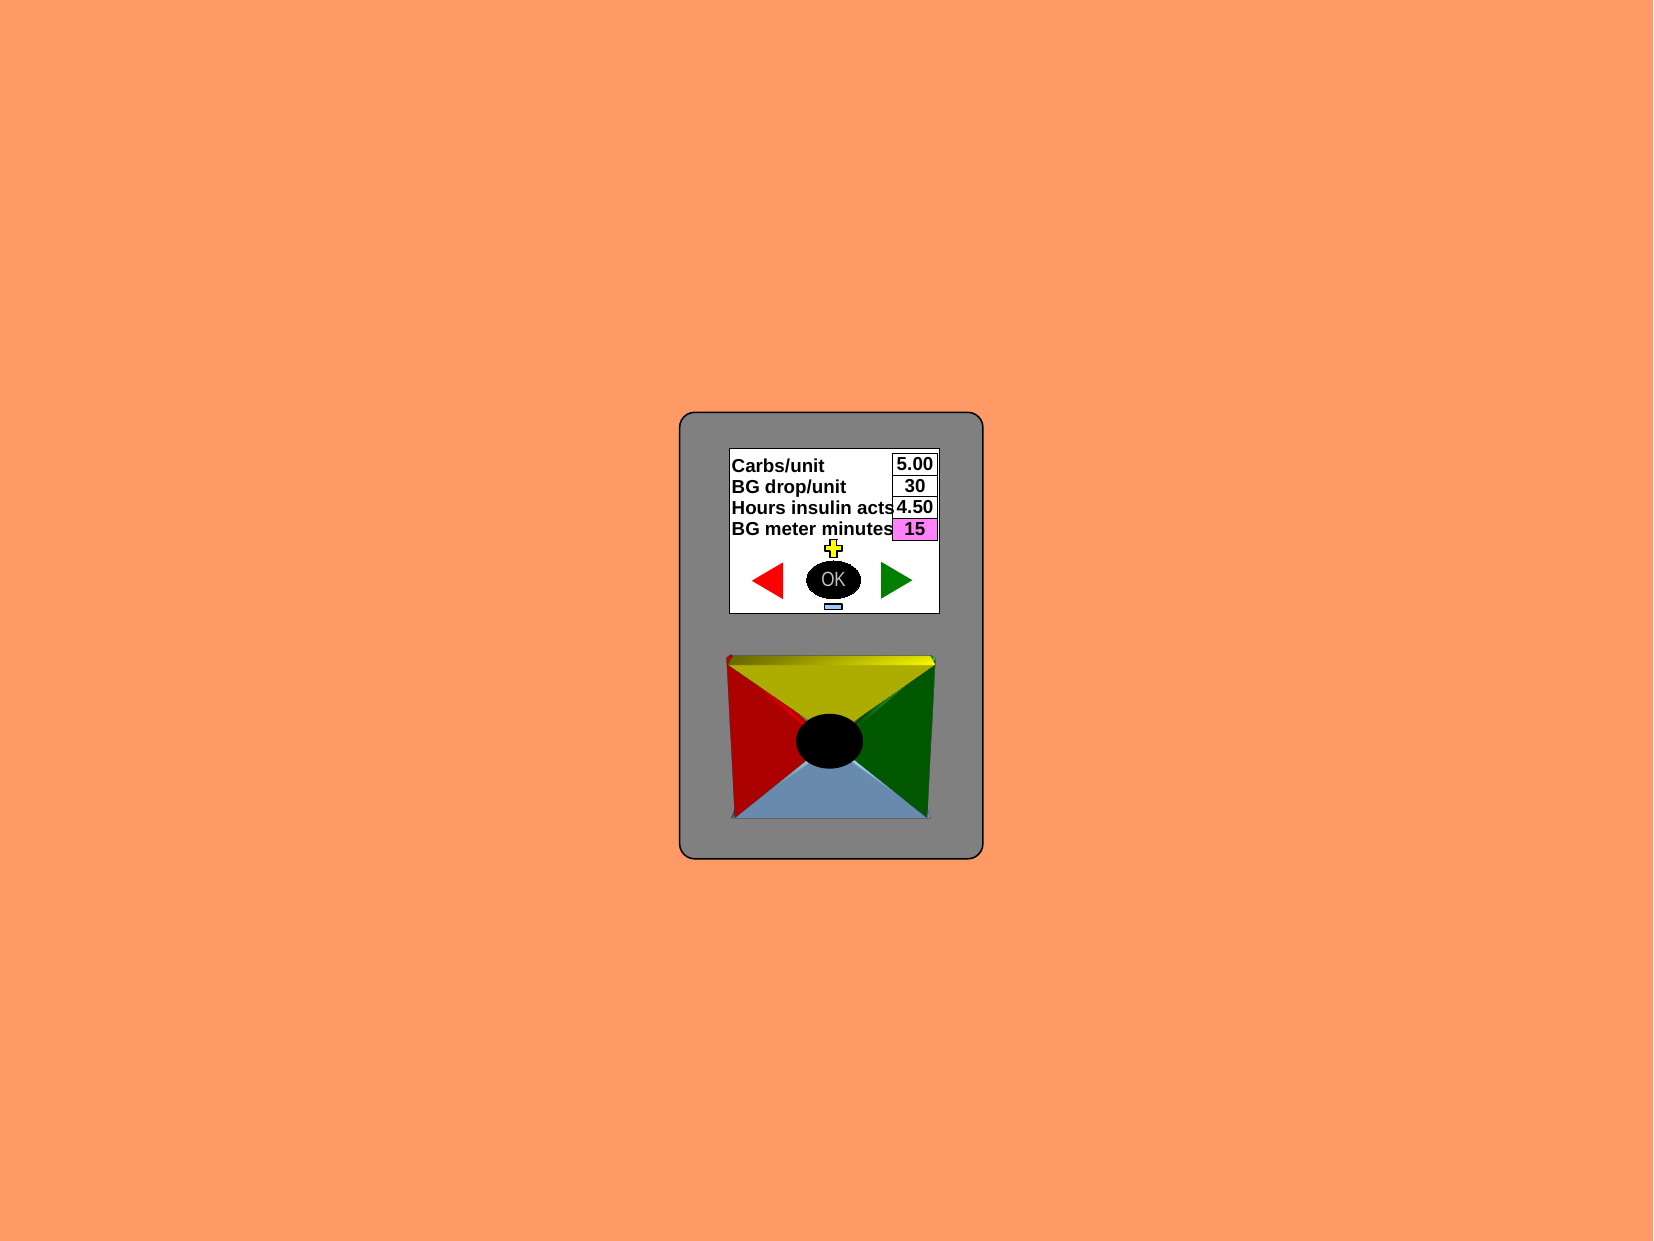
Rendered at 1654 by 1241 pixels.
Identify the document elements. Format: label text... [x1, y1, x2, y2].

text_box Carbs/unit BG drop/unit Hours insulin acts BG meter minutes [716, 448, 917, 548]
text_box 15 [892, 518, 938, 541]
text_box 4.50 [917, 496, 938, 518]
text_box [679, 412, 983, 859]
text_box OK [806, 560, 861, 599]
text_box 30 [917, 476, 938, 496]
text_box 5.00 [917, 453, 938, 476]
